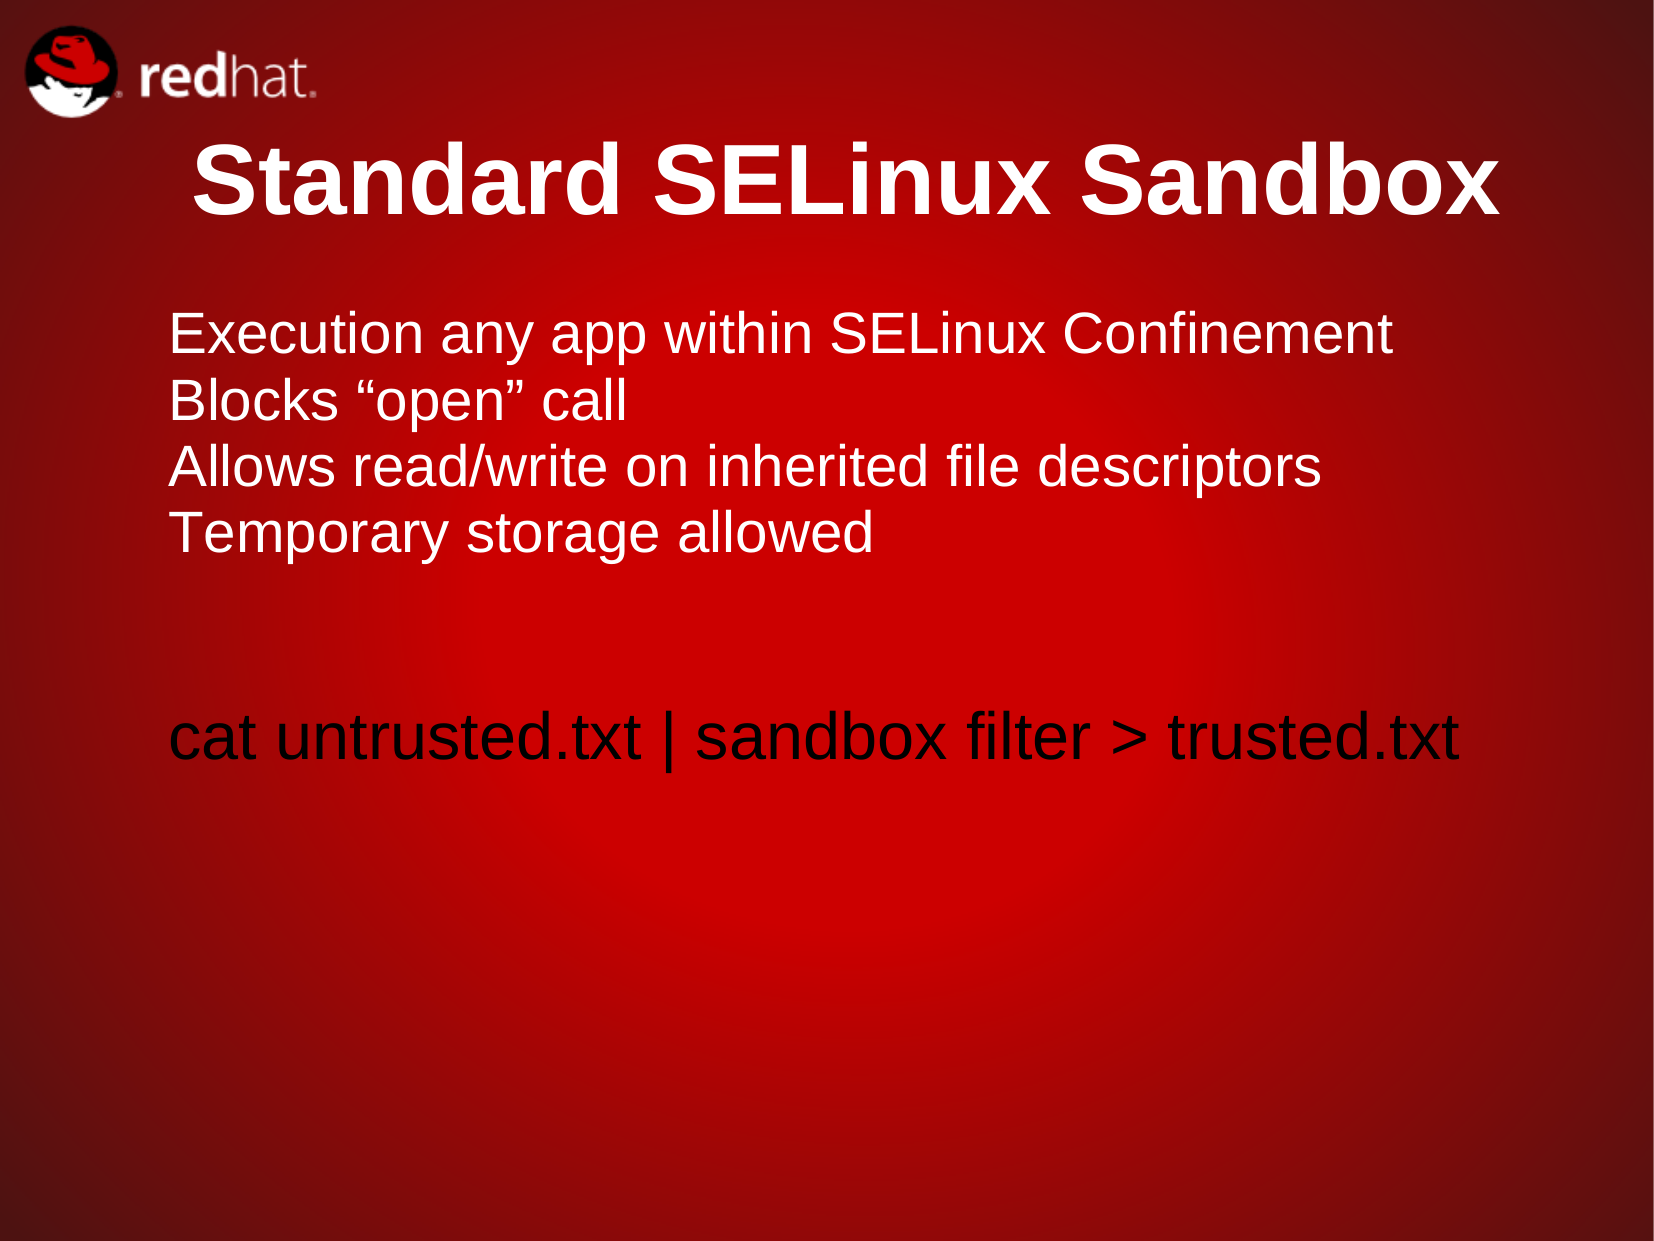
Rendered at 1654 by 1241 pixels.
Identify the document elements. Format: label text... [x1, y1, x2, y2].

list Execution any app within SELinux Confinement Blocks “open” call Allows read/write on inherited file descriptors Temporary storage allowed cat untrusted.txt | sandbox filter > trusted.txt [112, 299, 1525, 1105]
title Standard SELinux Sandbox [112, 74, 1525, 283]
picture [0, 0, 1654, 1241]
